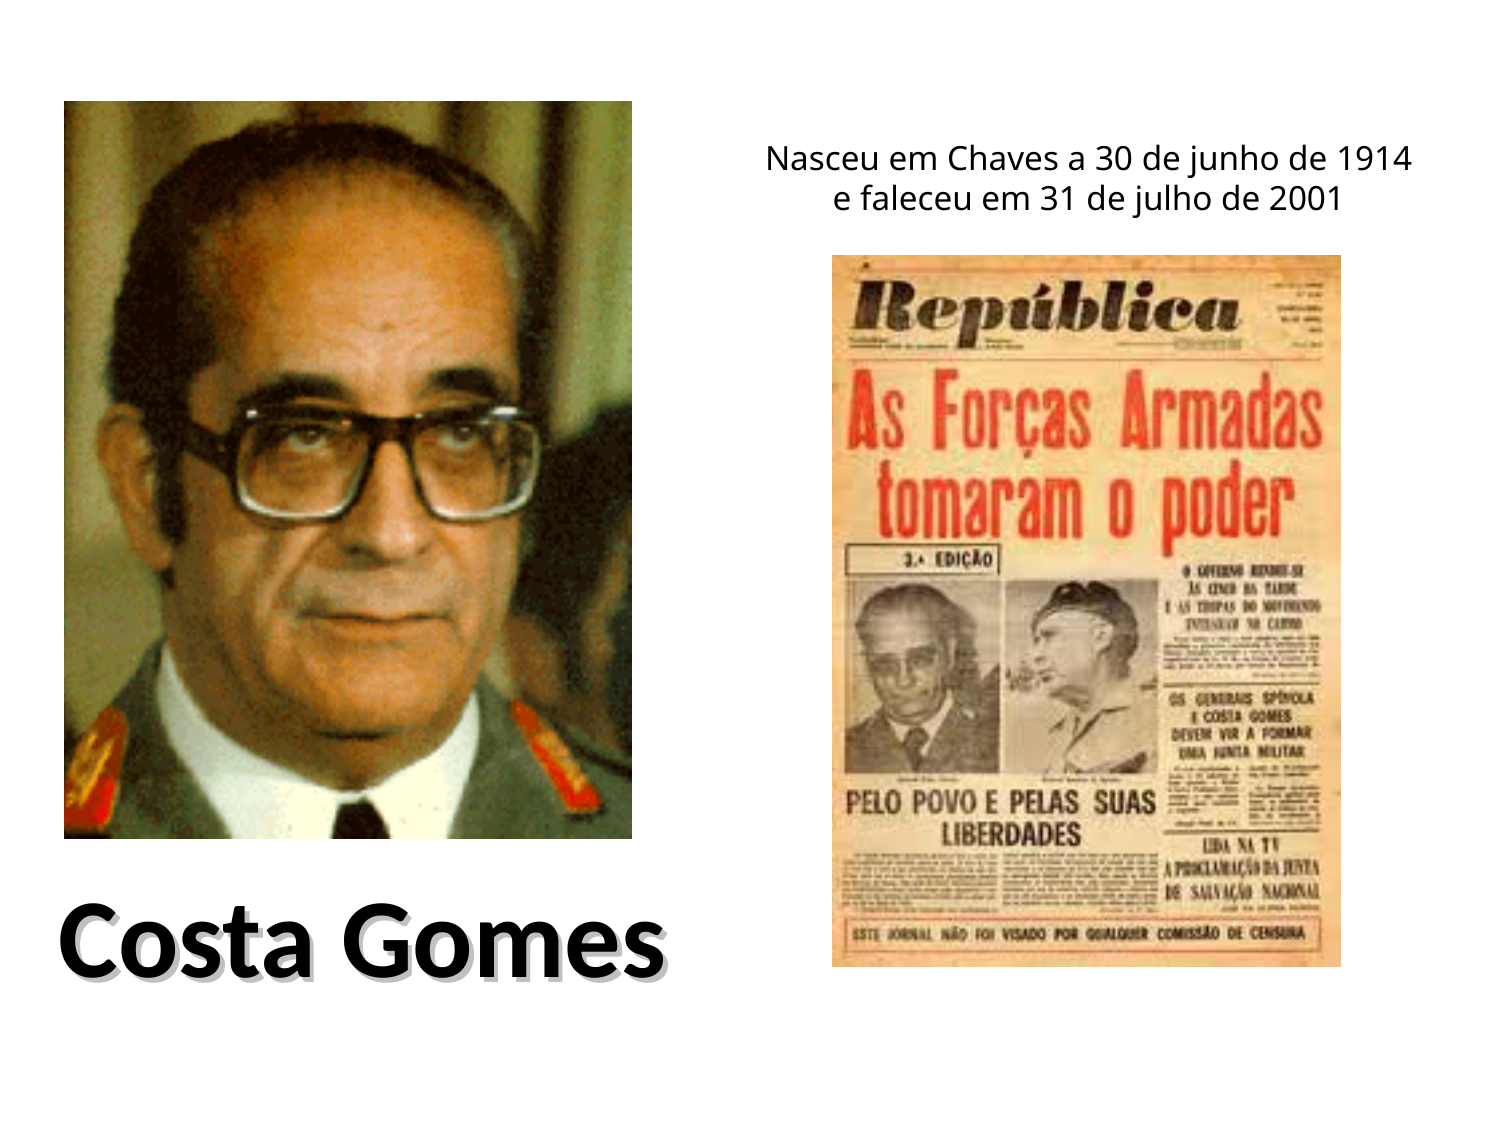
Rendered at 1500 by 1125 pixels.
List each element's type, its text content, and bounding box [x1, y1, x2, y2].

text_box Costa Gomes [44, 858, 682, 1008]
text_box Nasceu em Chaves a 30 de junho de 1914 e faleceu em 31 de julho de 2001 [750, 129, 1436, 271]
picture [832, 255, 1341, 967]
picture [64, 101, 632, 839]
